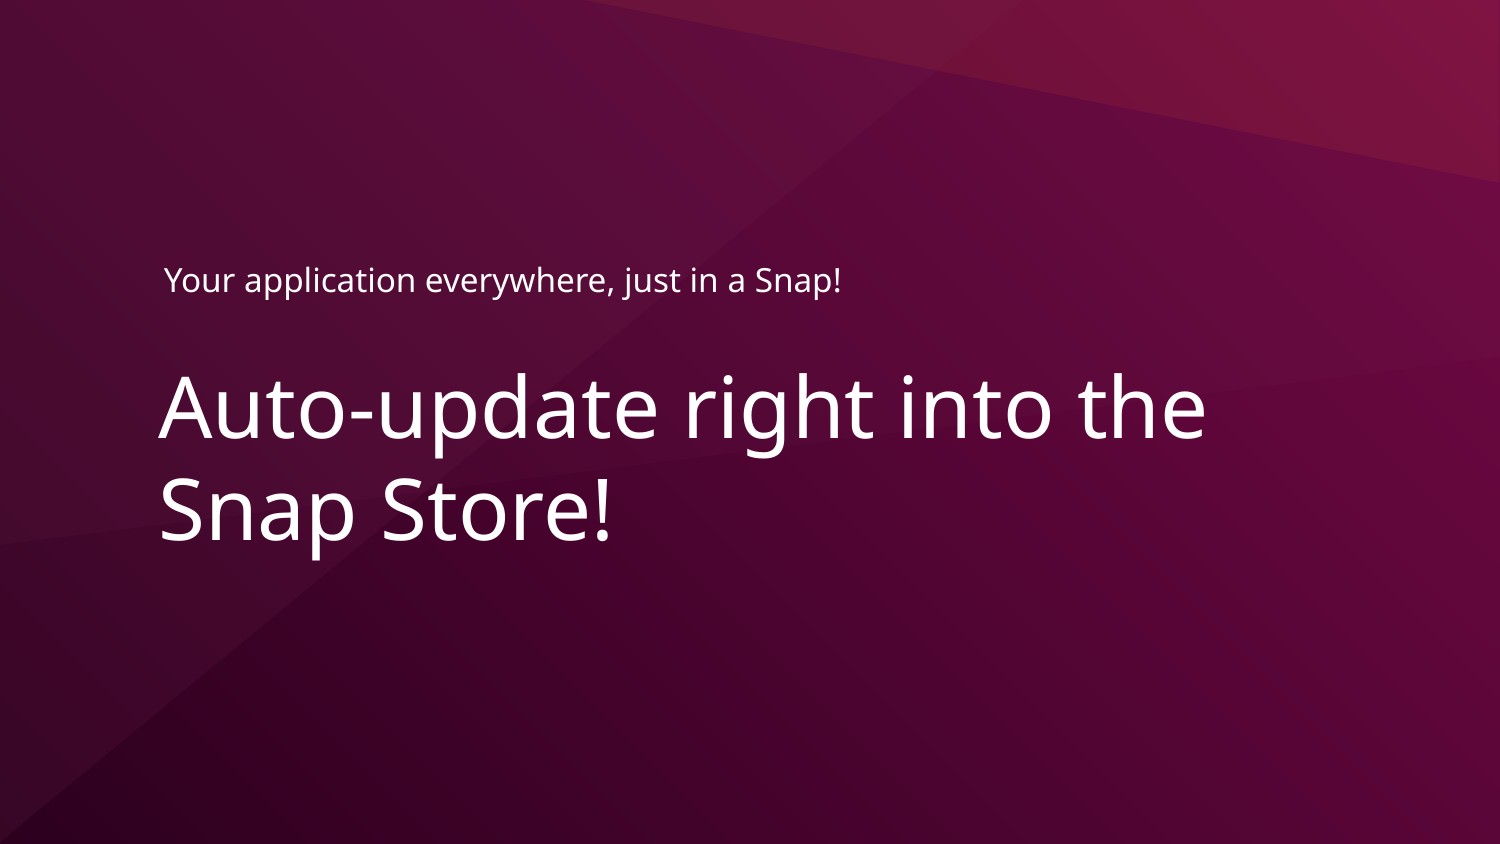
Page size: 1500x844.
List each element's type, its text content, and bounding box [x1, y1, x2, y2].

title Auto-update right into the Snap Store! [158, 352, 1378, 607]
subtitle Your application everywhere, just in a Snap! [163, 259, 940, 324]
